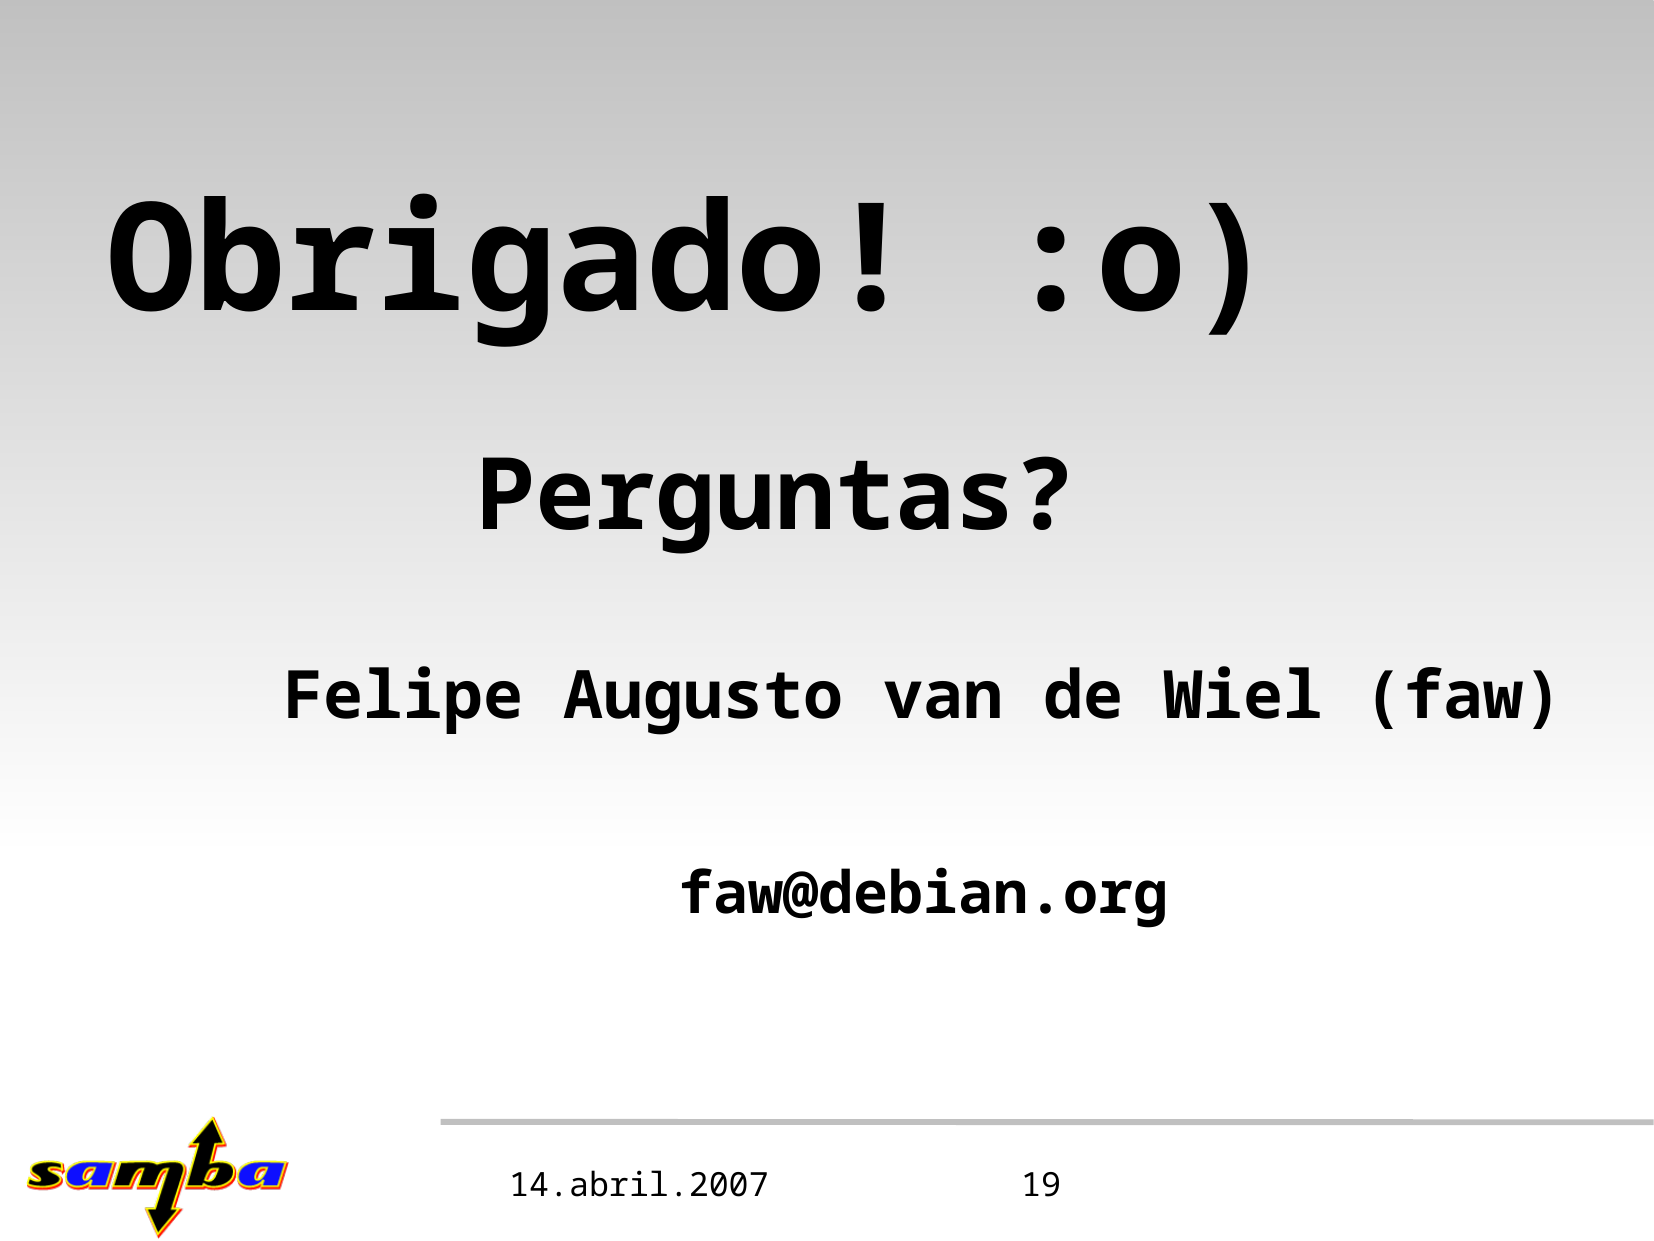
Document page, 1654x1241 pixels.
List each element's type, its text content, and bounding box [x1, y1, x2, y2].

picture [26, 1116, 290, 1241]
text_box Obrigado! :o) Perguntas? [106, 150, 1280, 521]
text_box Felipe Augusto van de Wiel (faw) faw@debian.org [283, 647, 1574, 922]
